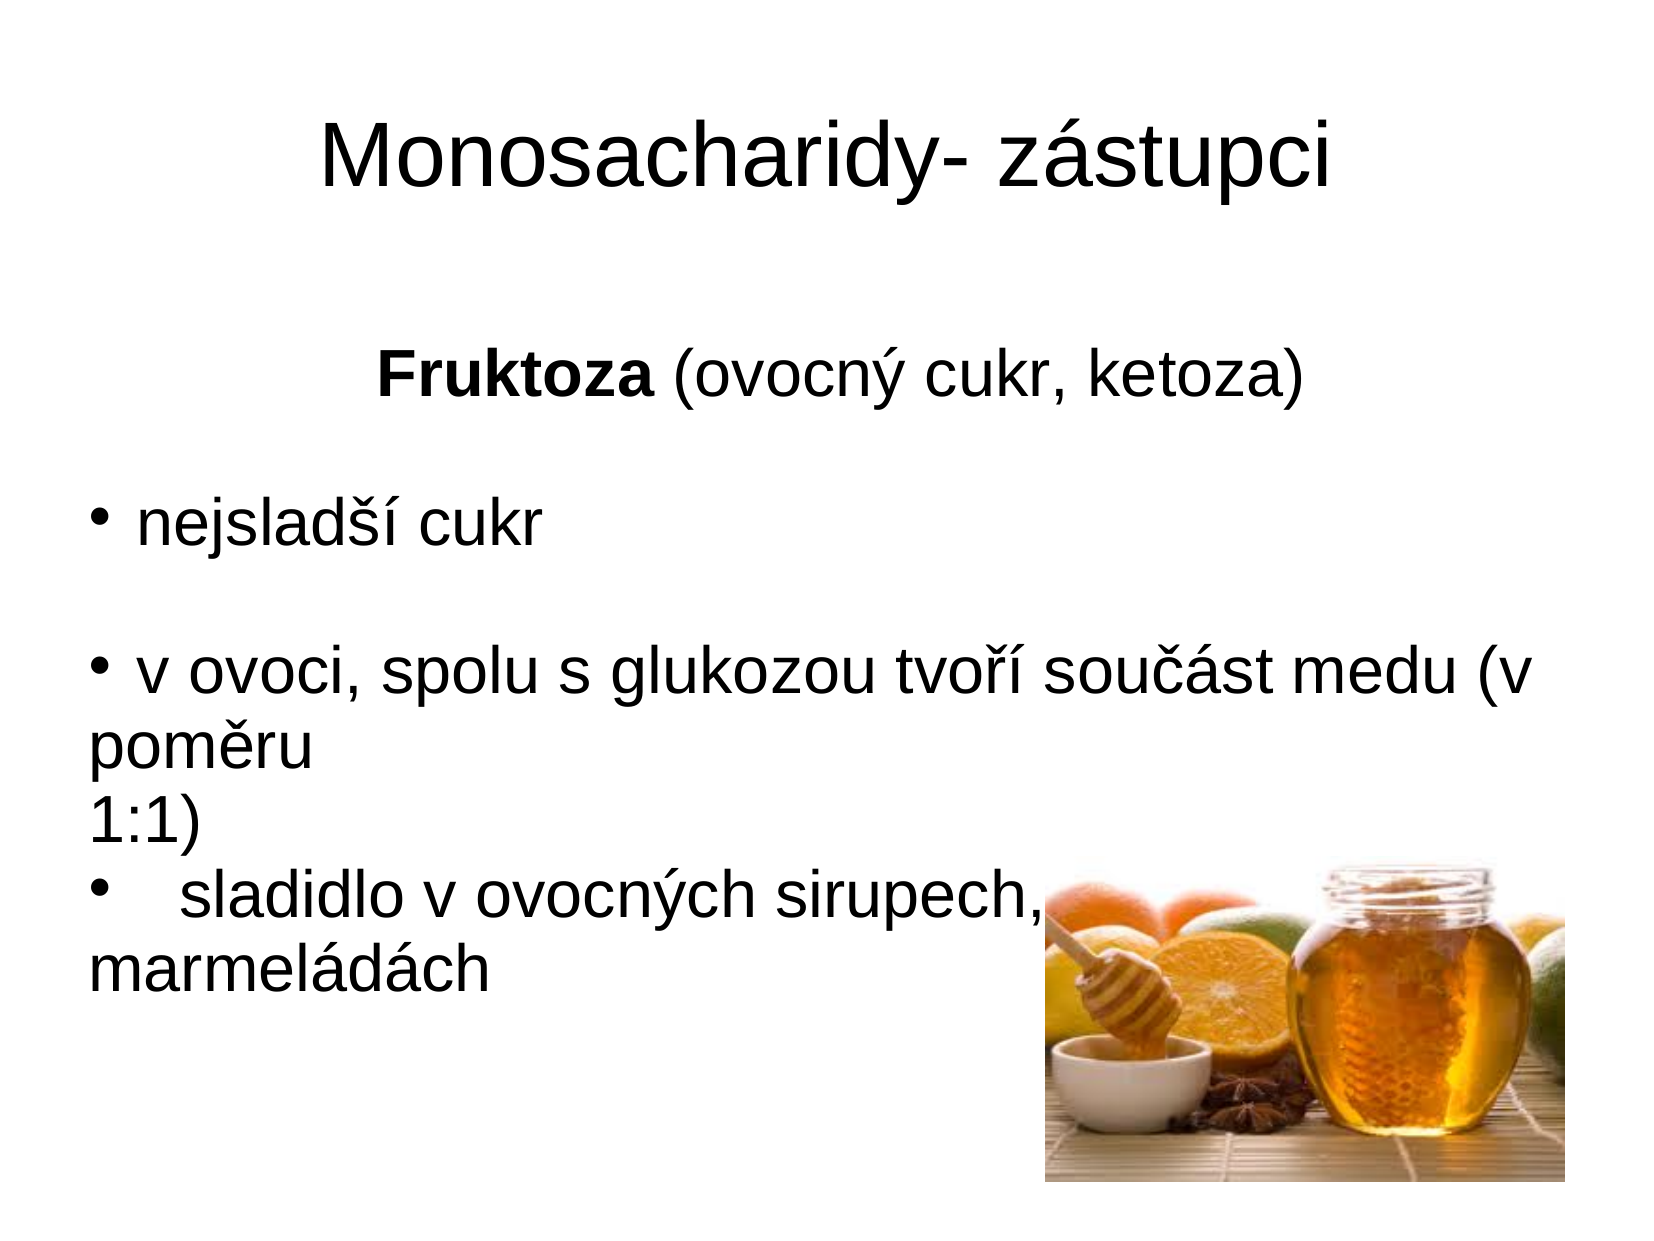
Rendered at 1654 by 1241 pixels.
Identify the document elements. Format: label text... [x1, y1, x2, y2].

subtitle Fruktoza (ovocný cukr, ketoza) nejsladší cukr v ovoci, spolu s glukozou tvoří součást medu (v poměru 1:1) sladidlo v ovocných sirupech, marmeládách [88, 295, 1577, 1118]
title Monosacharidy- zástupci [82, 56, 1571, 249]
picture [1045, 856, 1565, 1182]
